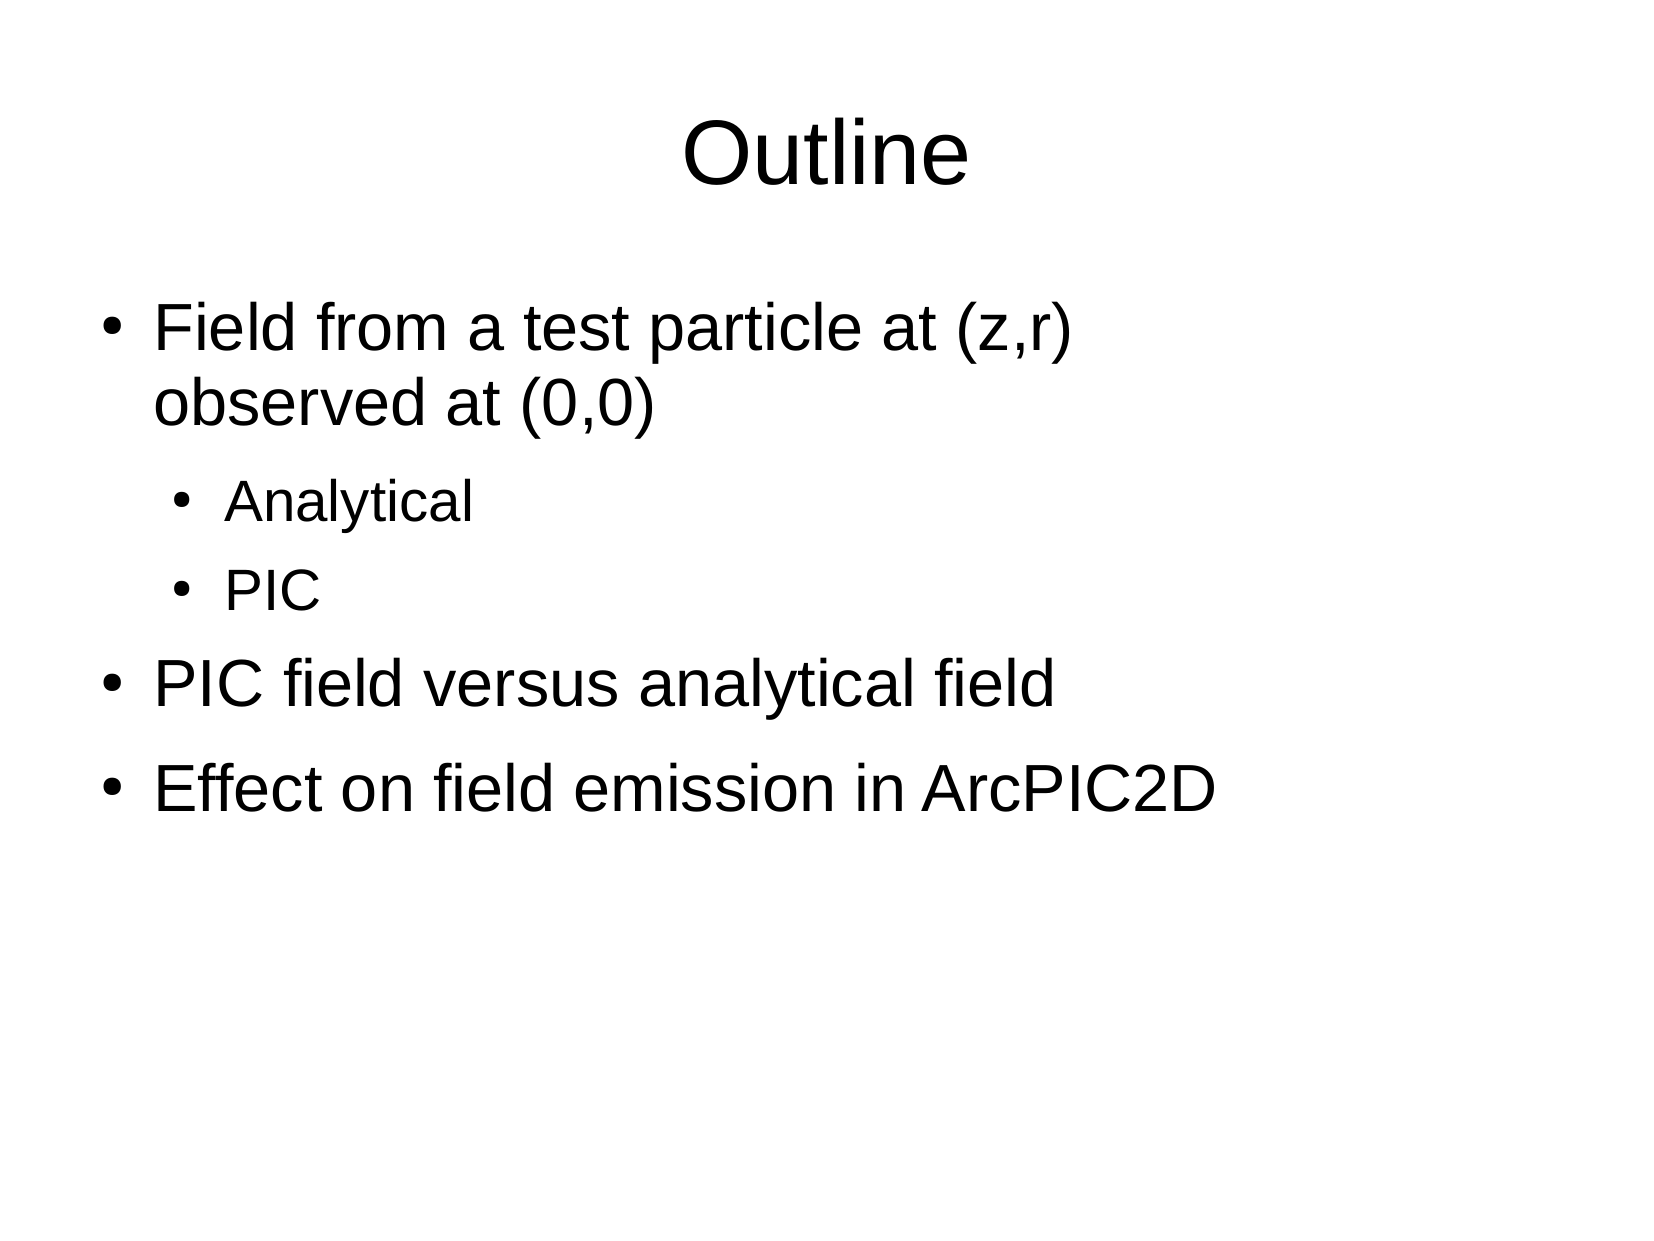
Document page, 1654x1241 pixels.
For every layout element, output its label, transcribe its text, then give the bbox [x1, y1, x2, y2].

list Field from a test particle at (z,r) observed at (0,0) Analytical PIC PIC field versus analytical field Effect on field emission in ArcPIC2D [82, 290, 1571, 1109]
title Outline [82, 49, 1571, 257]
